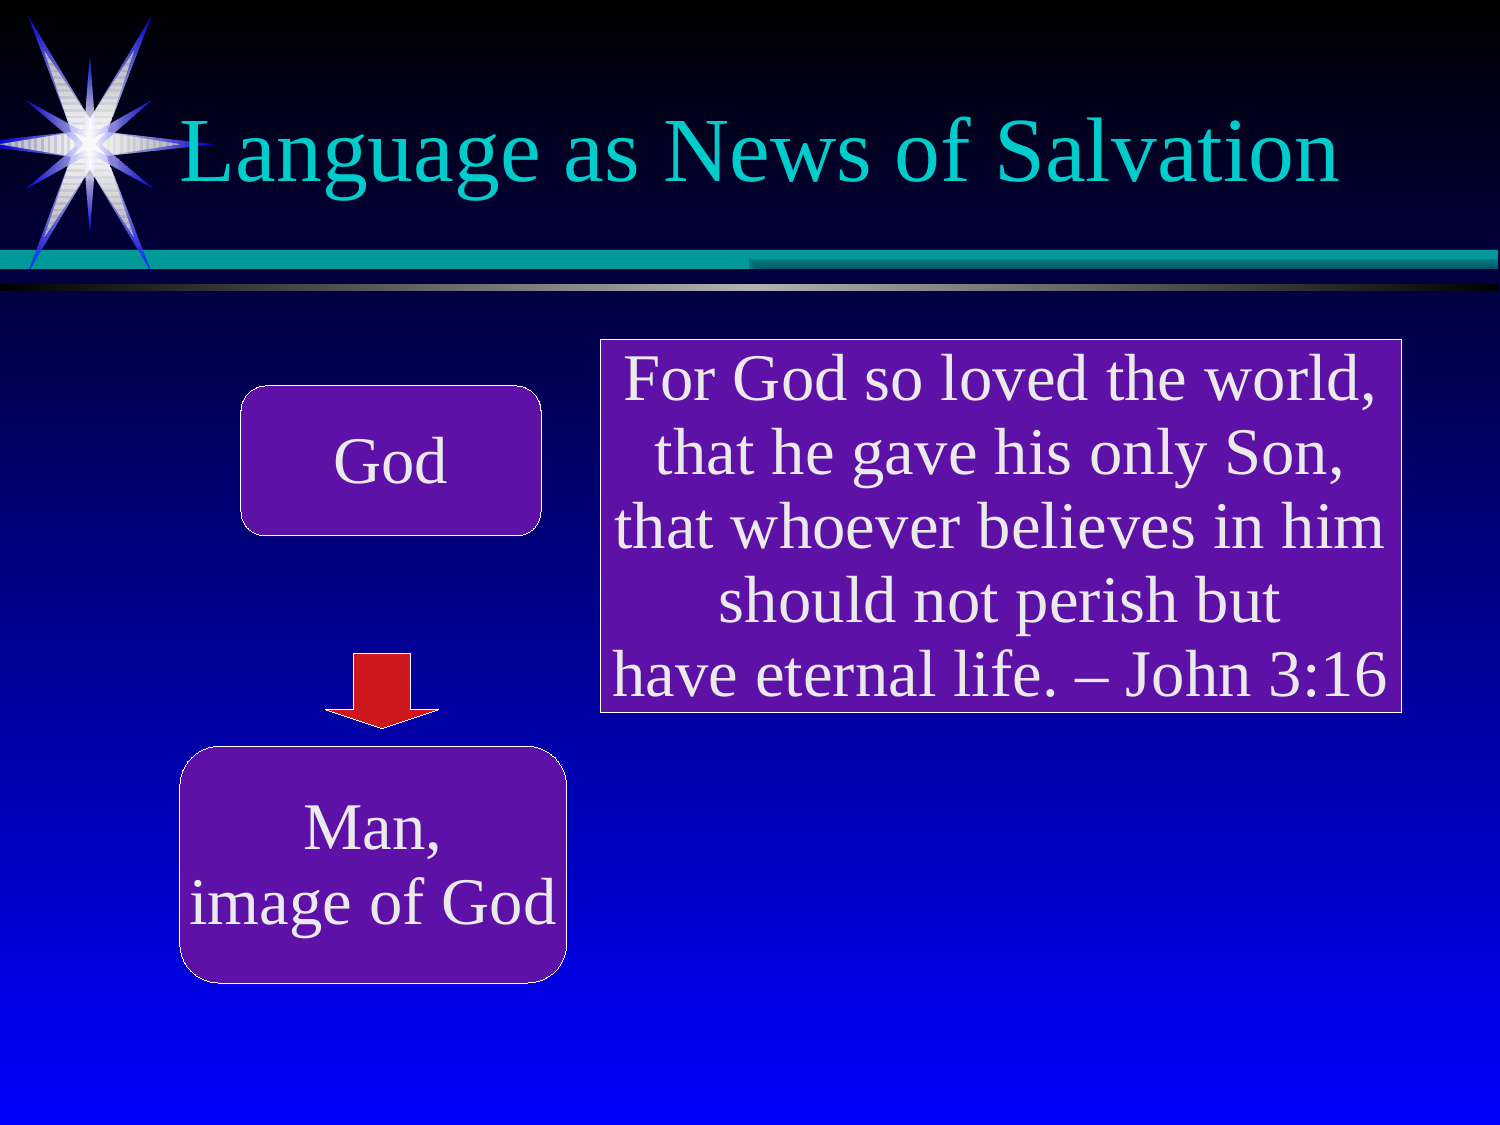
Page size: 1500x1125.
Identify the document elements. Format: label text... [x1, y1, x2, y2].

text_box Man, image of God [179, 746, 567, 984]
text_box æ [35, 37, 44, 42]
text_box God [240, 385, 542, 536]
text_box For God so loved the world, that he gave his only Son, that whoever believes in him should not perish but have eternal life. – John 3:16 [600, 339, 1402, 713]
title Language as News of Salvation [179, 48, 1493, 252]
text_box æ [135, 246, 144, 251]
text_box æ [135, 37, 144, 42]
text_box [325, 653, 439, 729]
text_box æ [36, 246, 44, 251]
